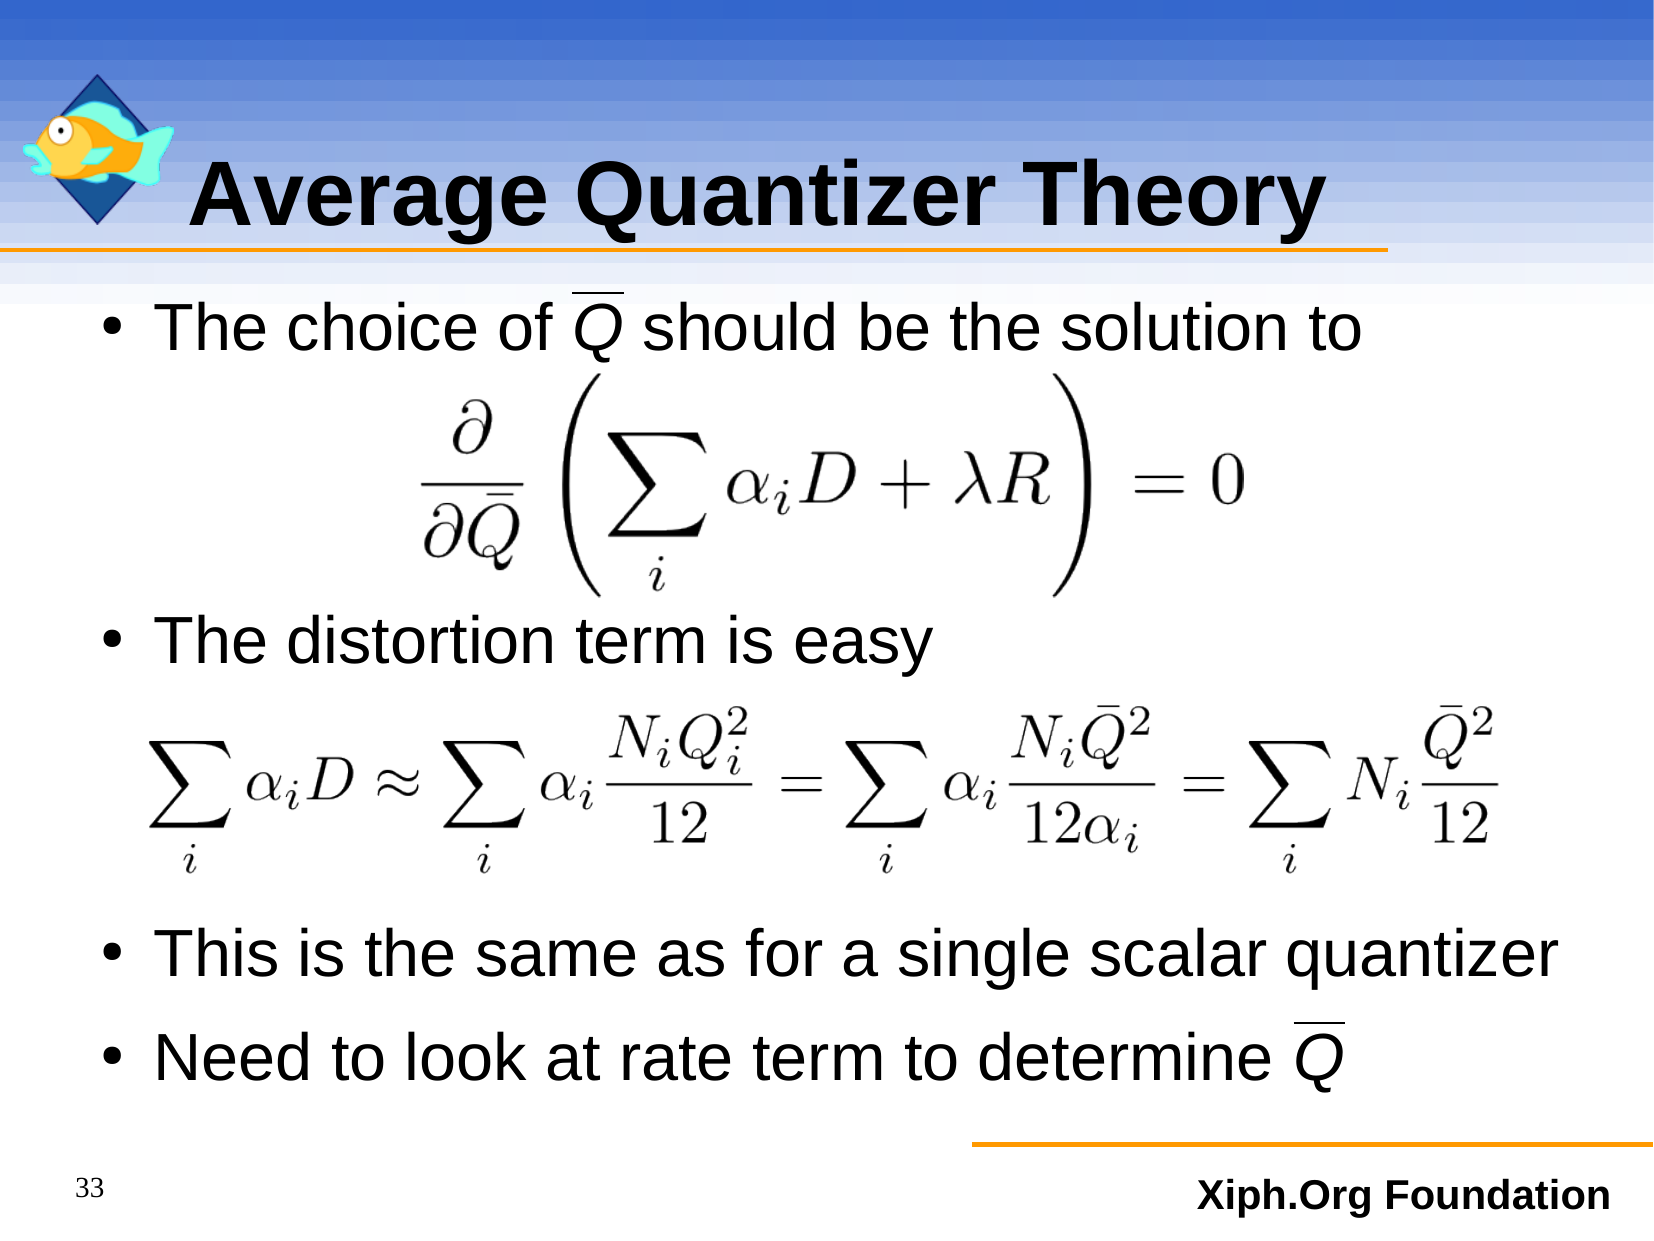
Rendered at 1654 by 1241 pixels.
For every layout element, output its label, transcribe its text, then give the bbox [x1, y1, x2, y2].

title Average Quantizer Theory [187, 37, 1571, 245]
list The choice of Q should be the solution to The distortion term is easy This is the same as for a single scalar quantizer Need to look at rate term to determine Q [82, 290, 1571, 1096]
picture [0, 0, 1654, 1241]
